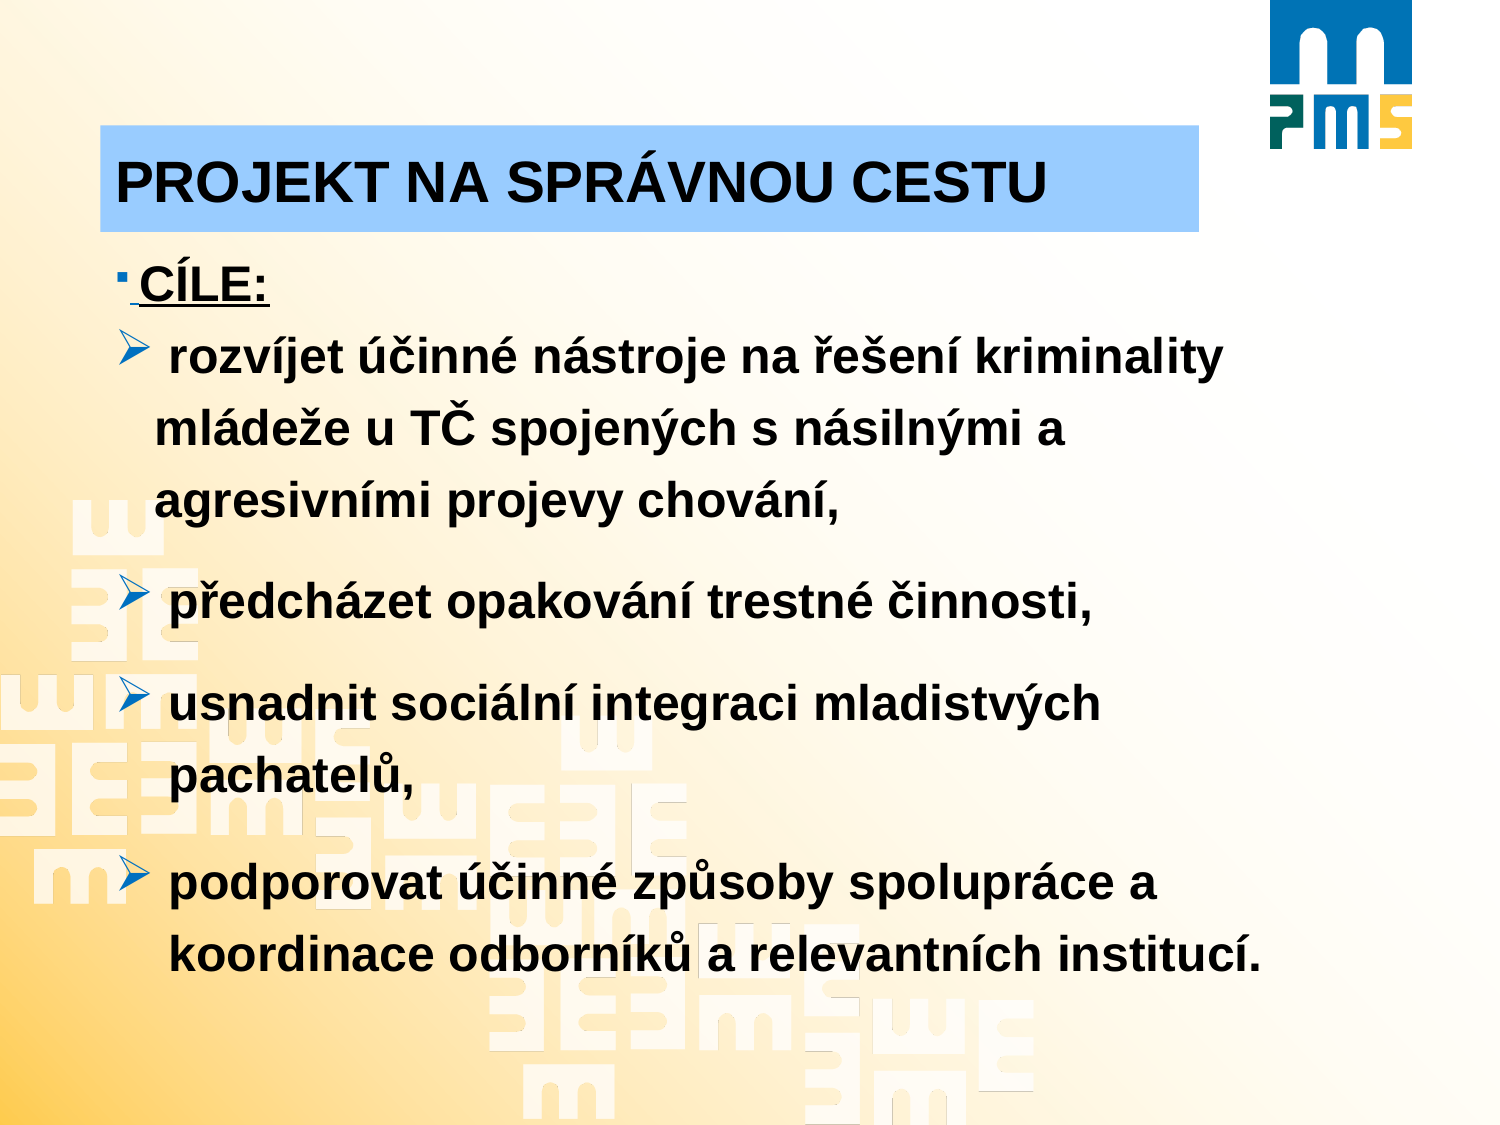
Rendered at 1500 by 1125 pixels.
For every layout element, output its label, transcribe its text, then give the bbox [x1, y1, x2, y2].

picture [0, 0, 1500, 1125]
title PROJEKT NA SPRÁVNOU CESTU [100, 125, 1199, 231]
text_box CÍLE: rozvíjet účinné nástroje na řešení kriminality mládeže u TČ spojených s násilnými a agresivními projevy chování, předcházet opakování trestné činnosti, usnadnit sociální integraci mladistvých pachatelů, podporovat účinné způsoby spolupráce a koordinace odborníků a relevantních institucí. [100, 231, 1341, 1024]
